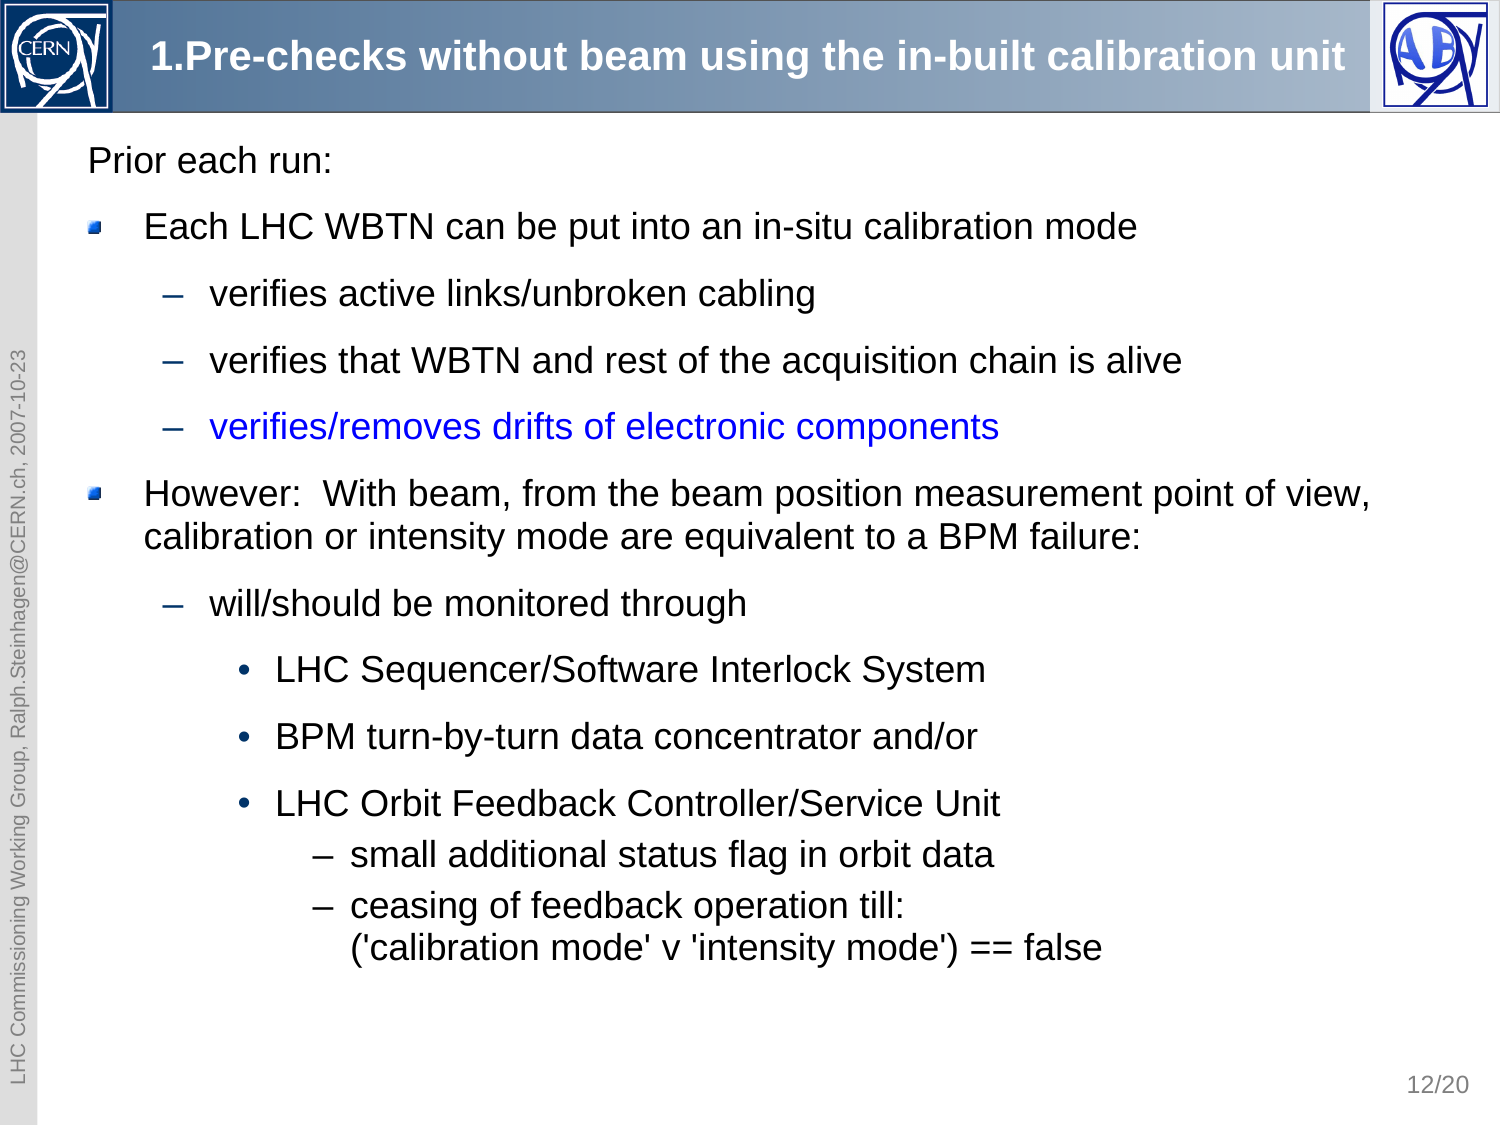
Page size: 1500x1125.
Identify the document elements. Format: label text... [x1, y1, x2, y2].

title 1.Pre-checks without beam using the in-built calibration unit [150, 7, 1359, 106]
picture [1382, 1, 1489, 108]
list Prior each run: Each LHC WBTN can be put into an in-situ calibration mode verifies active links/unbroken cabling verifies that WBTN and rest of the acquisition chain is alive verifies/removes drifts of electronic components However: With beam, from the beam position measurement point of view, calibration or intensity mode are equivalent to a BPM failure: will/should be monitored through LHC Sequencer/Software Interlock System BPM turn-by-turn data concentrator and/or LHC Orbit Feedback Controller/Service Unit small additional status flag in orbit data ceasing of feedback operation till: ('calibration mode' v 'intensity mode') == false [87, 137, 1438, 1030]
picture [0, 0, 113, 113]
